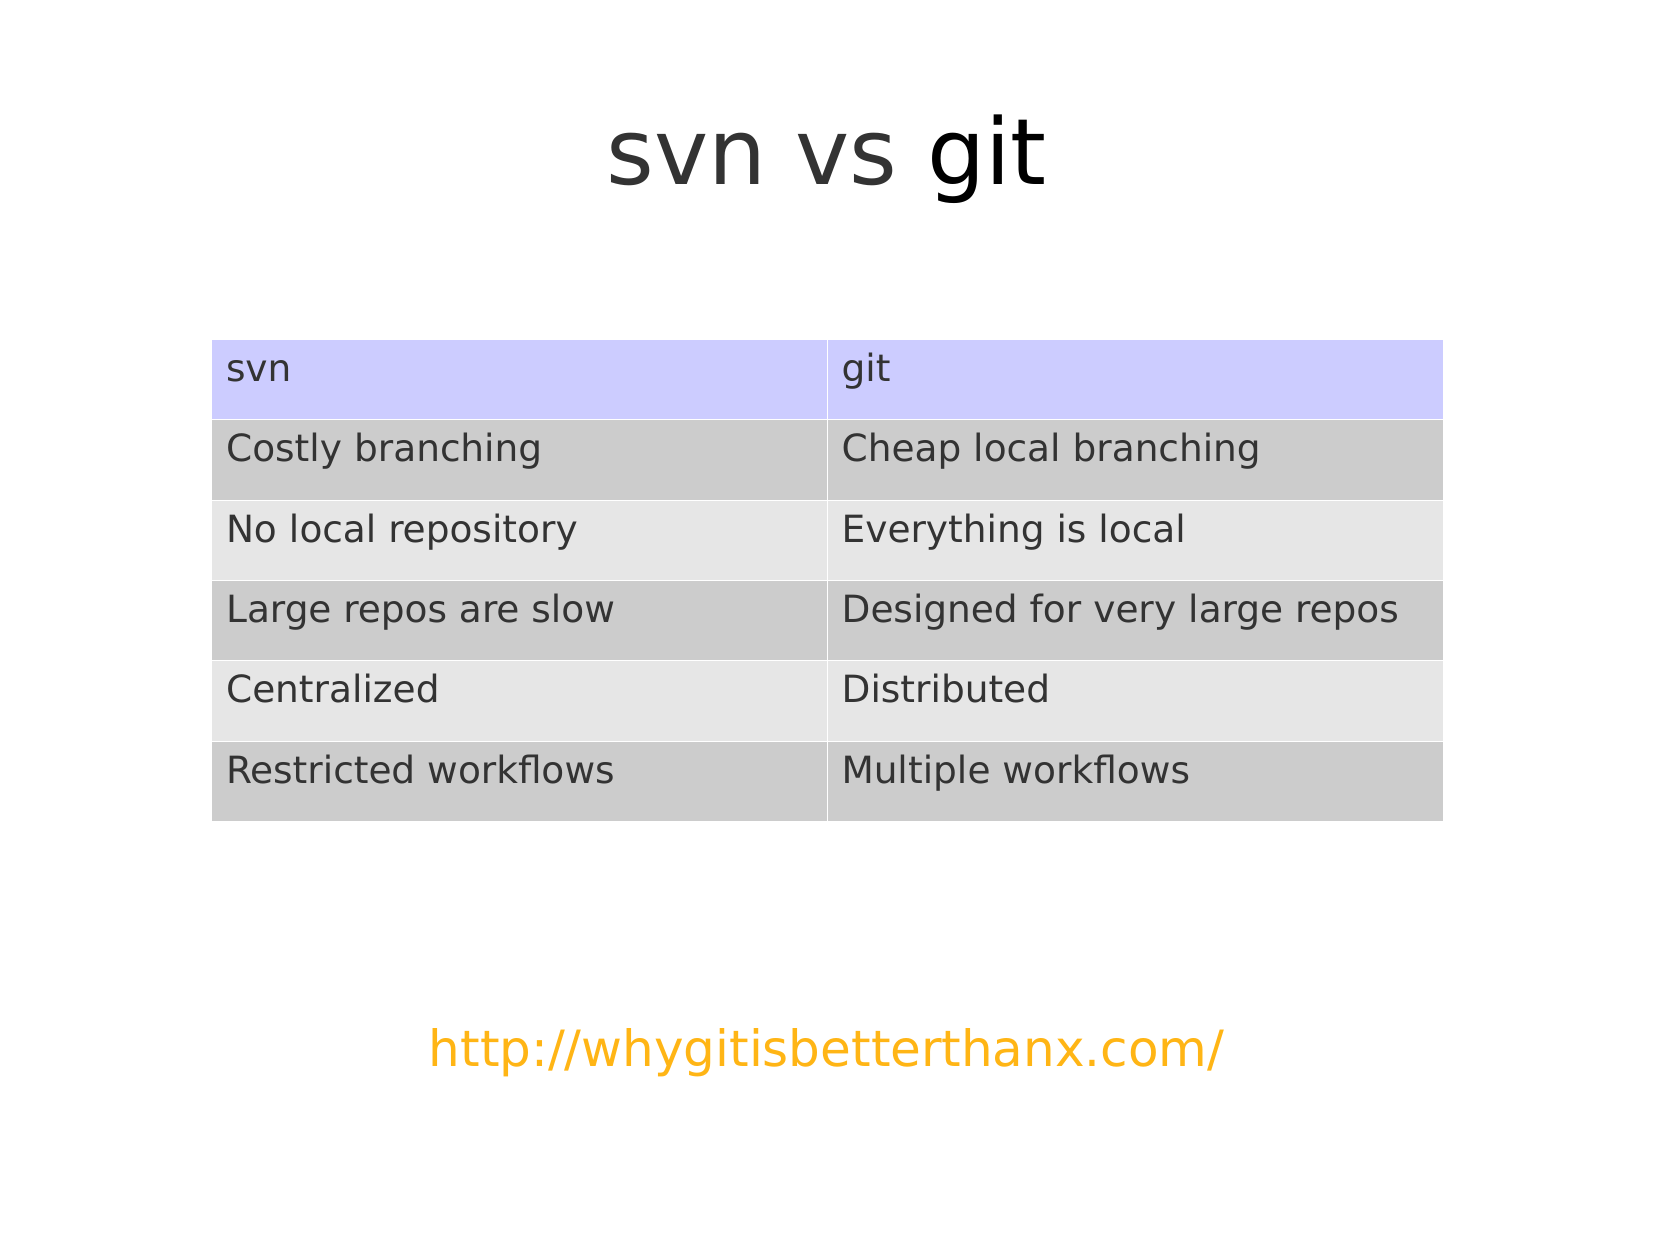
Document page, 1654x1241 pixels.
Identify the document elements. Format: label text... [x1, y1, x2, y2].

table_cell Cheap local branching [828, 420, 1443, 500]
table_cell Multiple workflows [828, 742, 1443, 821]
table_cell Centralized [212, 661, 827, 741]
table_header git [828, 340, 1443, 419]
table_header svn [212, 340, 827, 419]
title svn vs git [82, 56, 1571, 250]
table_cell Distributed [828, 661, 1443, 741]
table_cell Large repos are slow [212, 581, 827, 660]
text_box http://whygitisbetterthanx.com/ [414, 1012, 1240, 1086]
table_cell Designed for very large repos [828, 581, 1443, 660]
table_cell Restricted workflows [212, 742, 827, 821]
table_cell Costly branching [212, 420, 827, 500]
table_cell No local repository [212, 501, 827, 580]
table_cell Everything is local [828, 501, 1443, 580]
